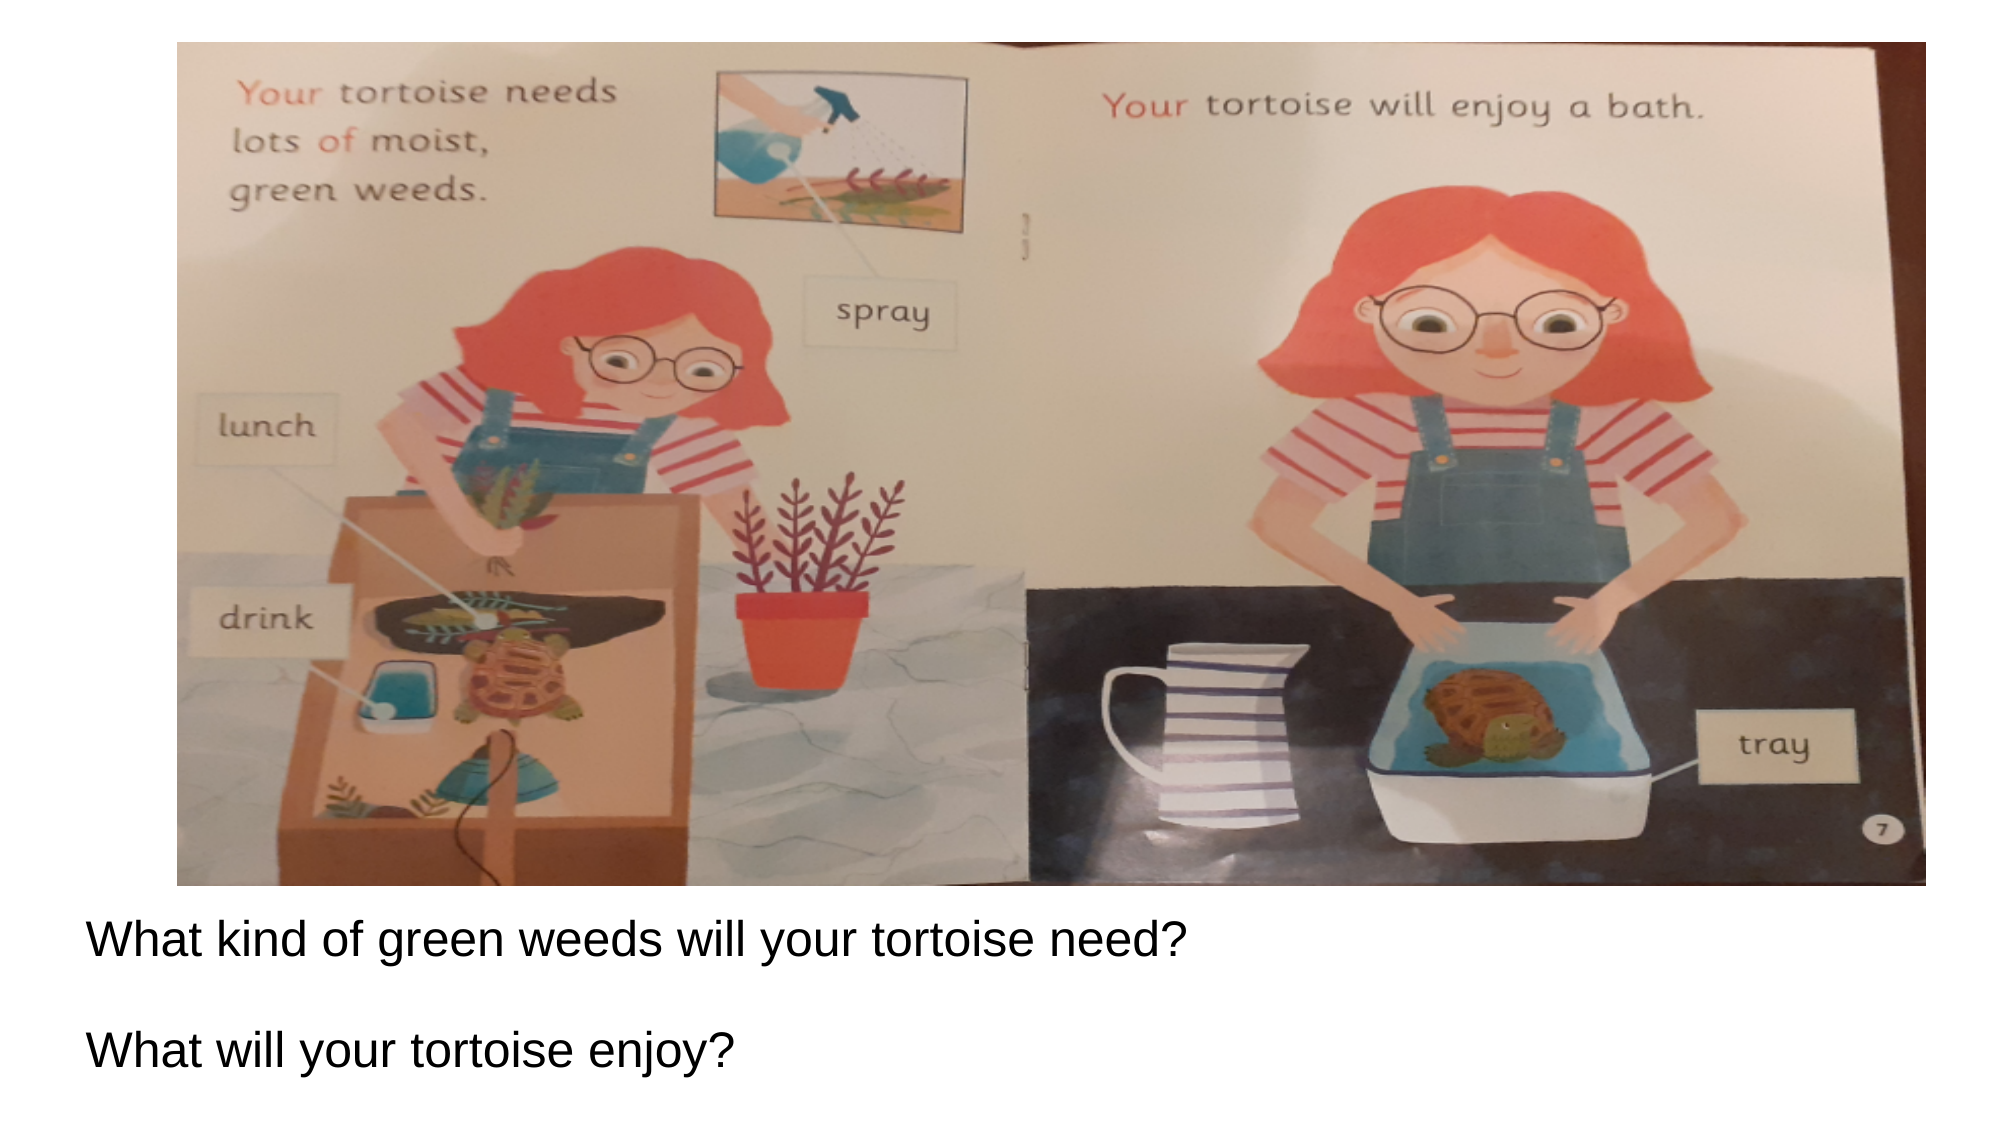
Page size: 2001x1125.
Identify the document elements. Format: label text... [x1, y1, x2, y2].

picture [177, 42, 1926, 886]
text_box What kind of green weeds will your tortoise need? What will your tortoise enjoy? [70, 903, 1284, 1086]
